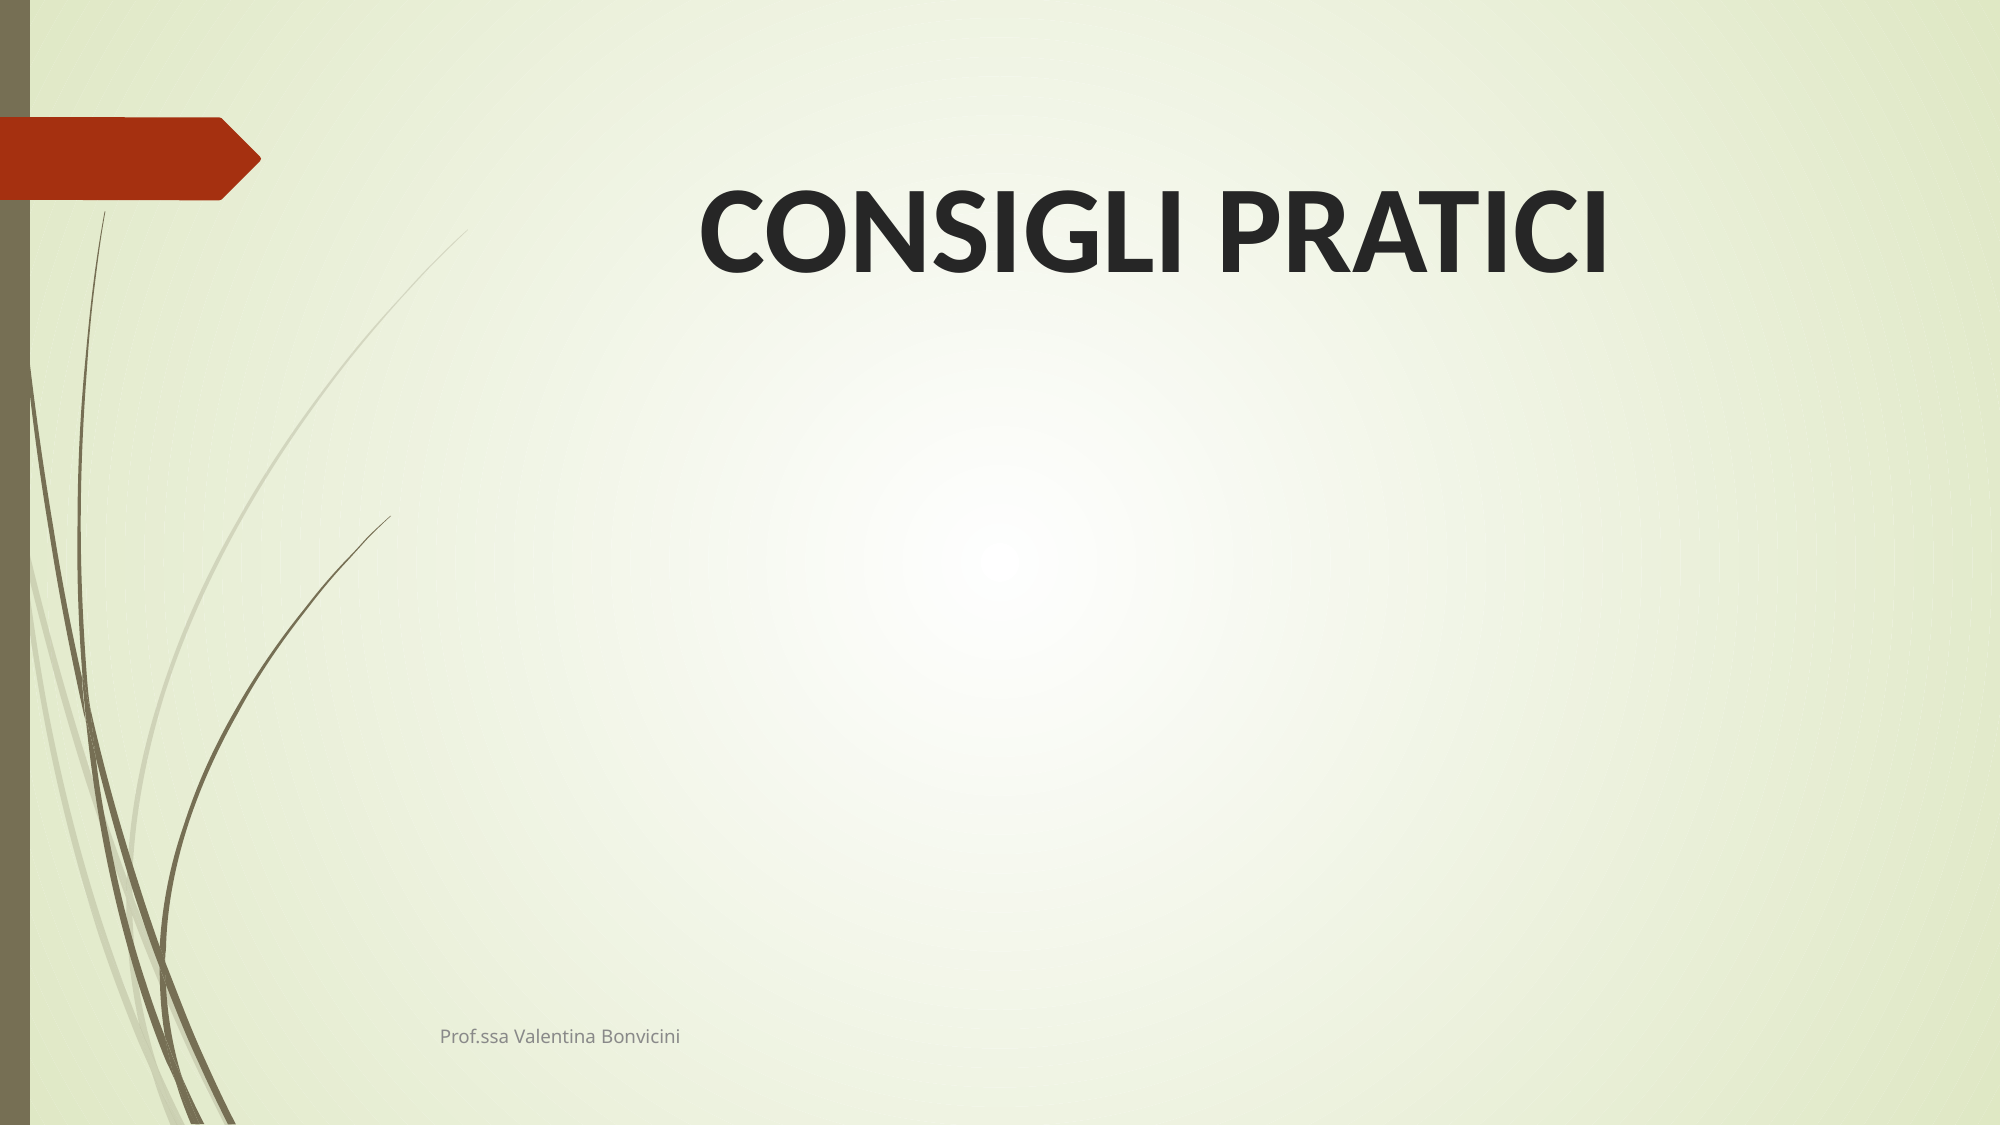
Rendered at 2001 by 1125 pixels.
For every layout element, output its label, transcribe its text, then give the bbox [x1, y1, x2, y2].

text_box Prof.ssa Valentina Bonvicini [424, 1006, 1675, 1067]
title CONSIGLI PRATICI [425, 102, 1888, 313]
